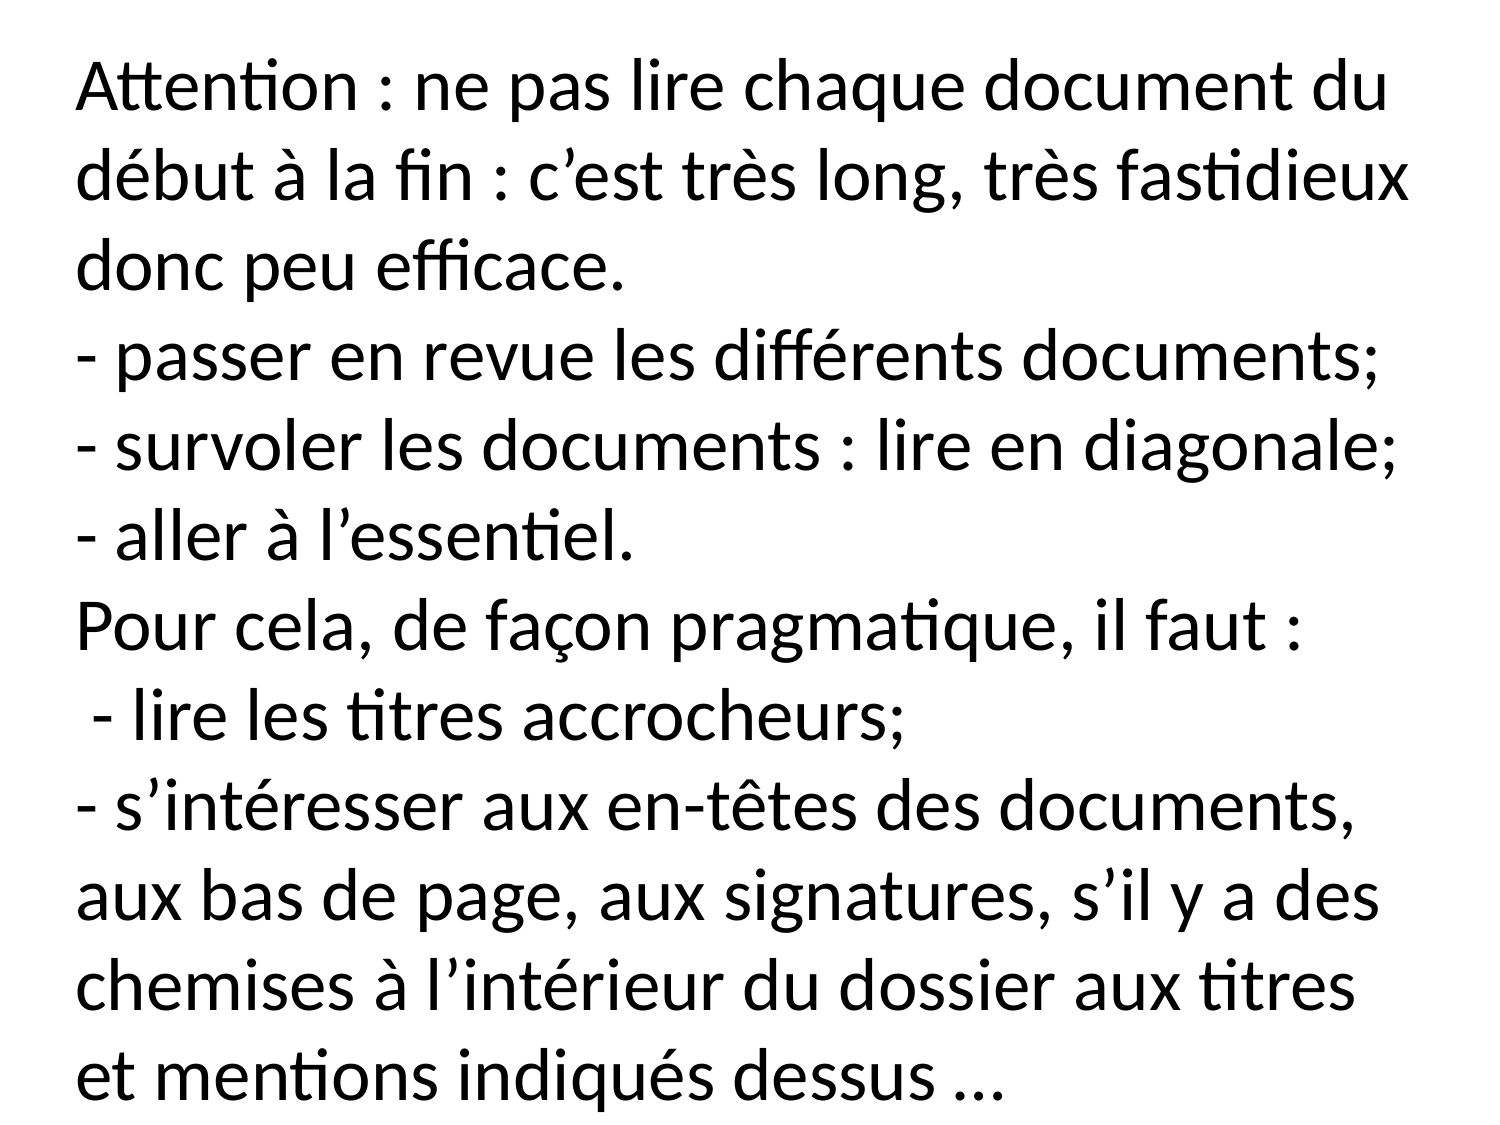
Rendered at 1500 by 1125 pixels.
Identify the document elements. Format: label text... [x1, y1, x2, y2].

title Attention : ne pas lire chaque document du début à la fin : c’est très long, très fastidieux donc peu efficace. - passer en revue les différents documents; - survoler les documents : lire en diagonale; - aller à l’essentiel. Pour cela, de façon pragmatique, il faut : - lire les titres accrocheurs; - s’intéresser aux en-têtes des documents, aux bas de page, aux signatures, s’il y a des chemises à l’intérieur du dossier aux titres et mentions indiqués dessus … [75, 45, 1425, 1106]
